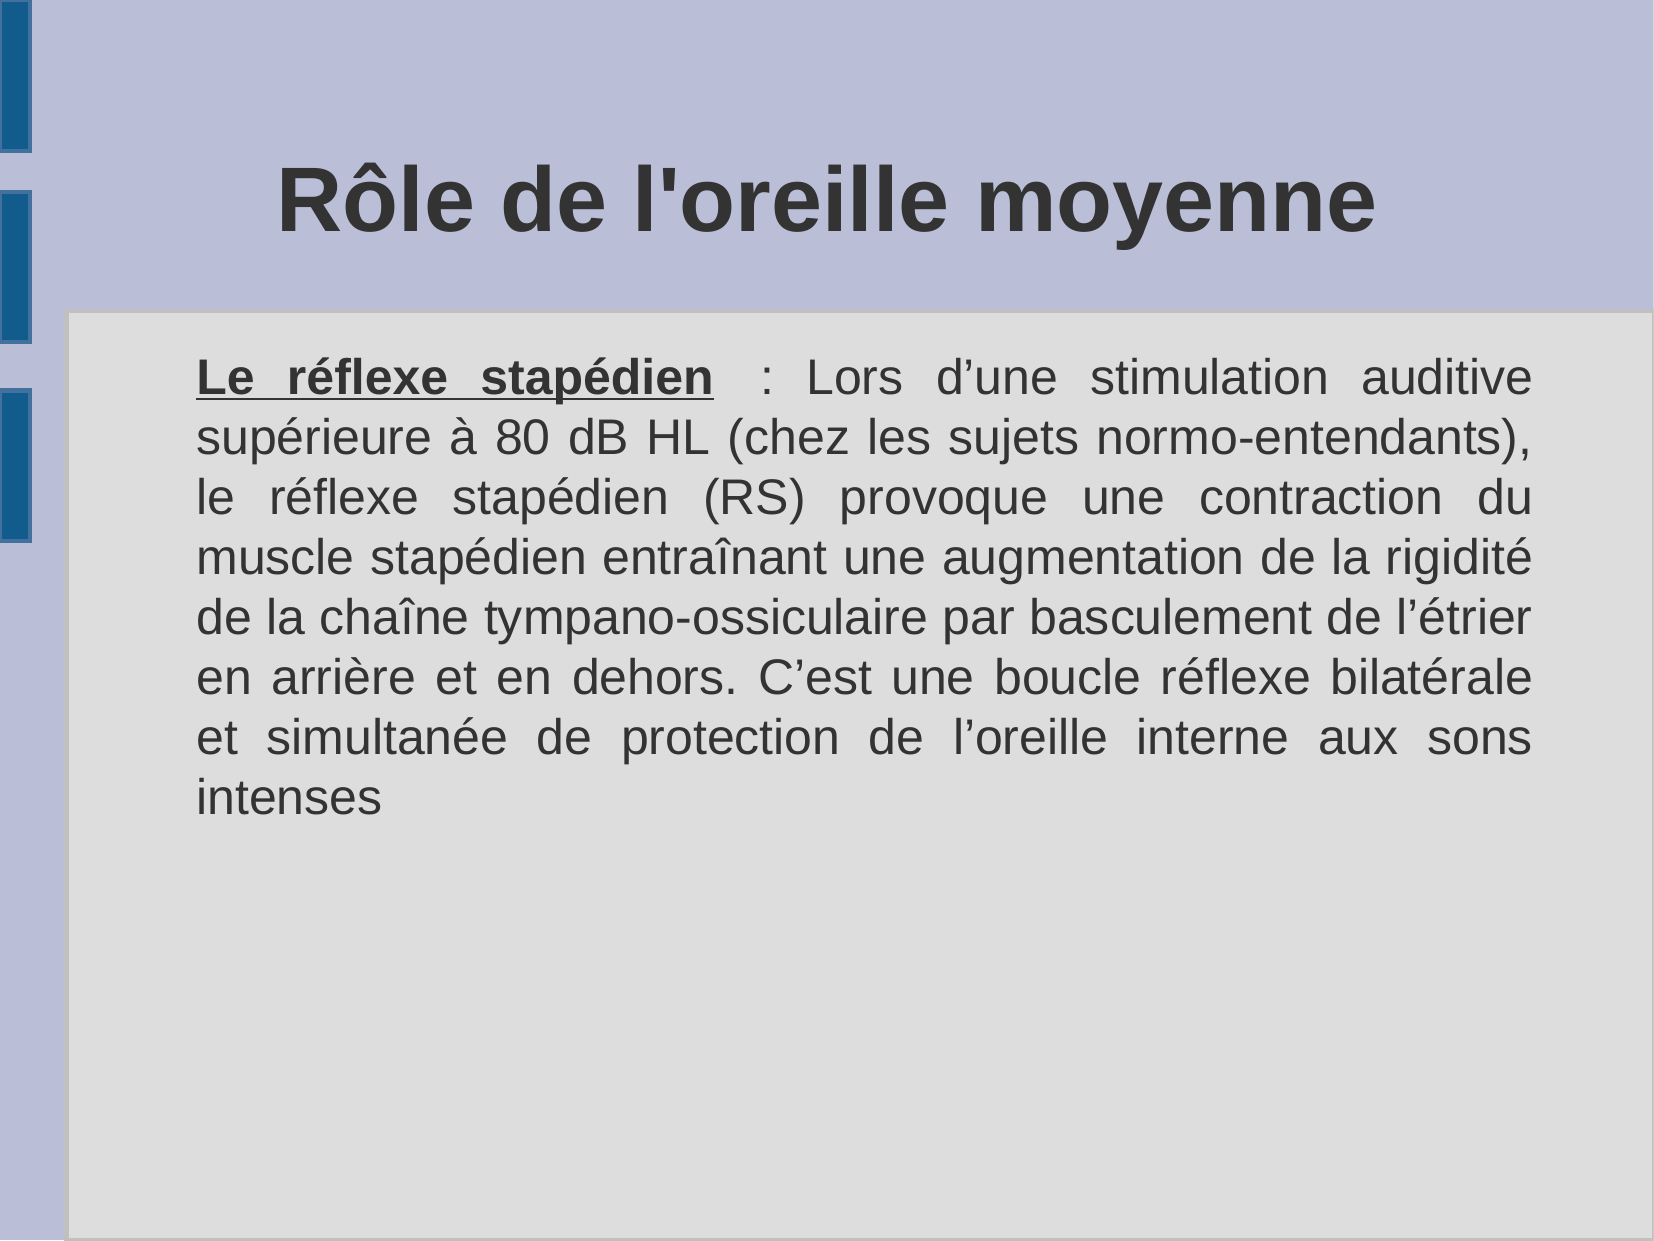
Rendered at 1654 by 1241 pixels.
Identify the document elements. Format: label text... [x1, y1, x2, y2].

list Le réflexe stapédien : Lors d’une stimulation auditive supérieure à 80 dB HL (chez les sujets normo-entendants), le réflexe stapédien (RS) provoque une contraction du muscle stapédien entraînant une augmentation de la rigidité de la chaîne tympano-ossiculaire par basculement de l’étrier en arrière et en dehors. C’est une boucle réflexe bilatérale et simultanée de protection de l’oreille interne aux sons intenses [121, 344, 1534, 1127]
title Rôle de l'oreille moyenne [121, 91, 1534, 299]
